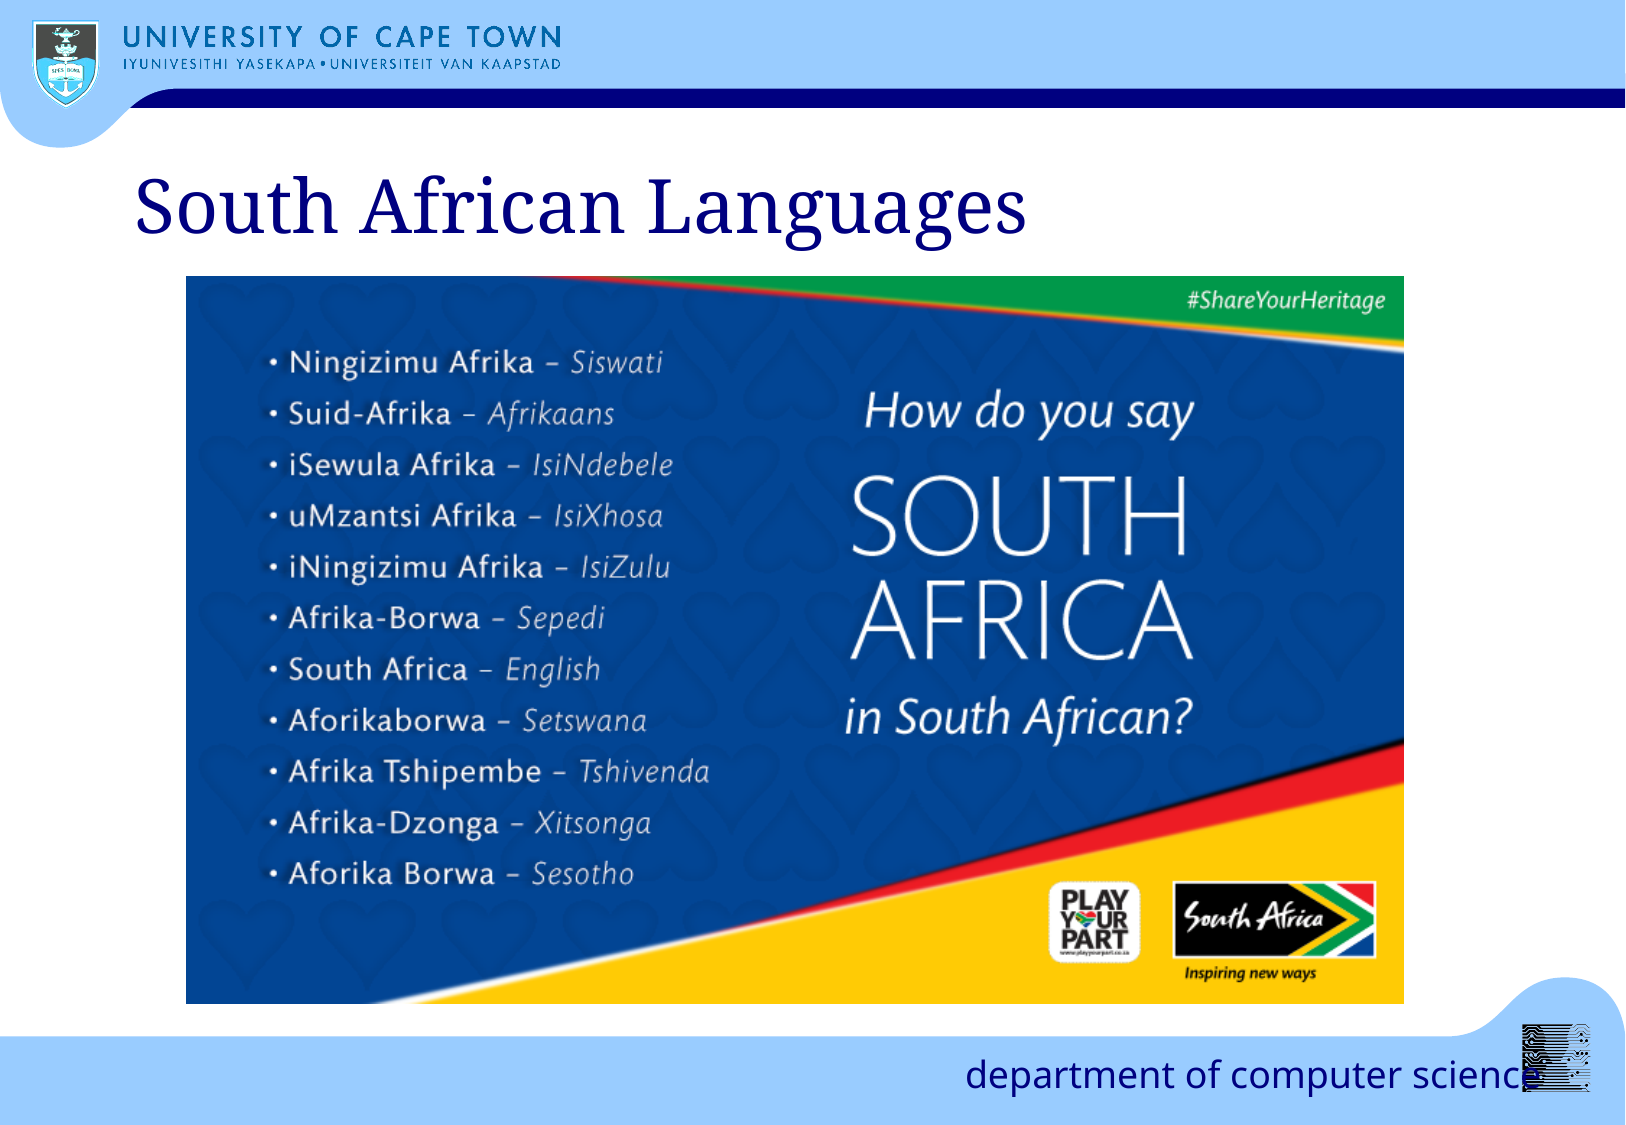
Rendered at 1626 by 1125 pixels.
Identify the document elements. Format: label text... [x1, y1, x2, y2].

title South African Languages [134, 140, 1571, 268]
picture [120, 23, 563, 71]
picture [186, 276, 1404, 1005]
picture [1526, 1070, 1536, 1076]
picture [1522, 1024, 1591, 1092]
